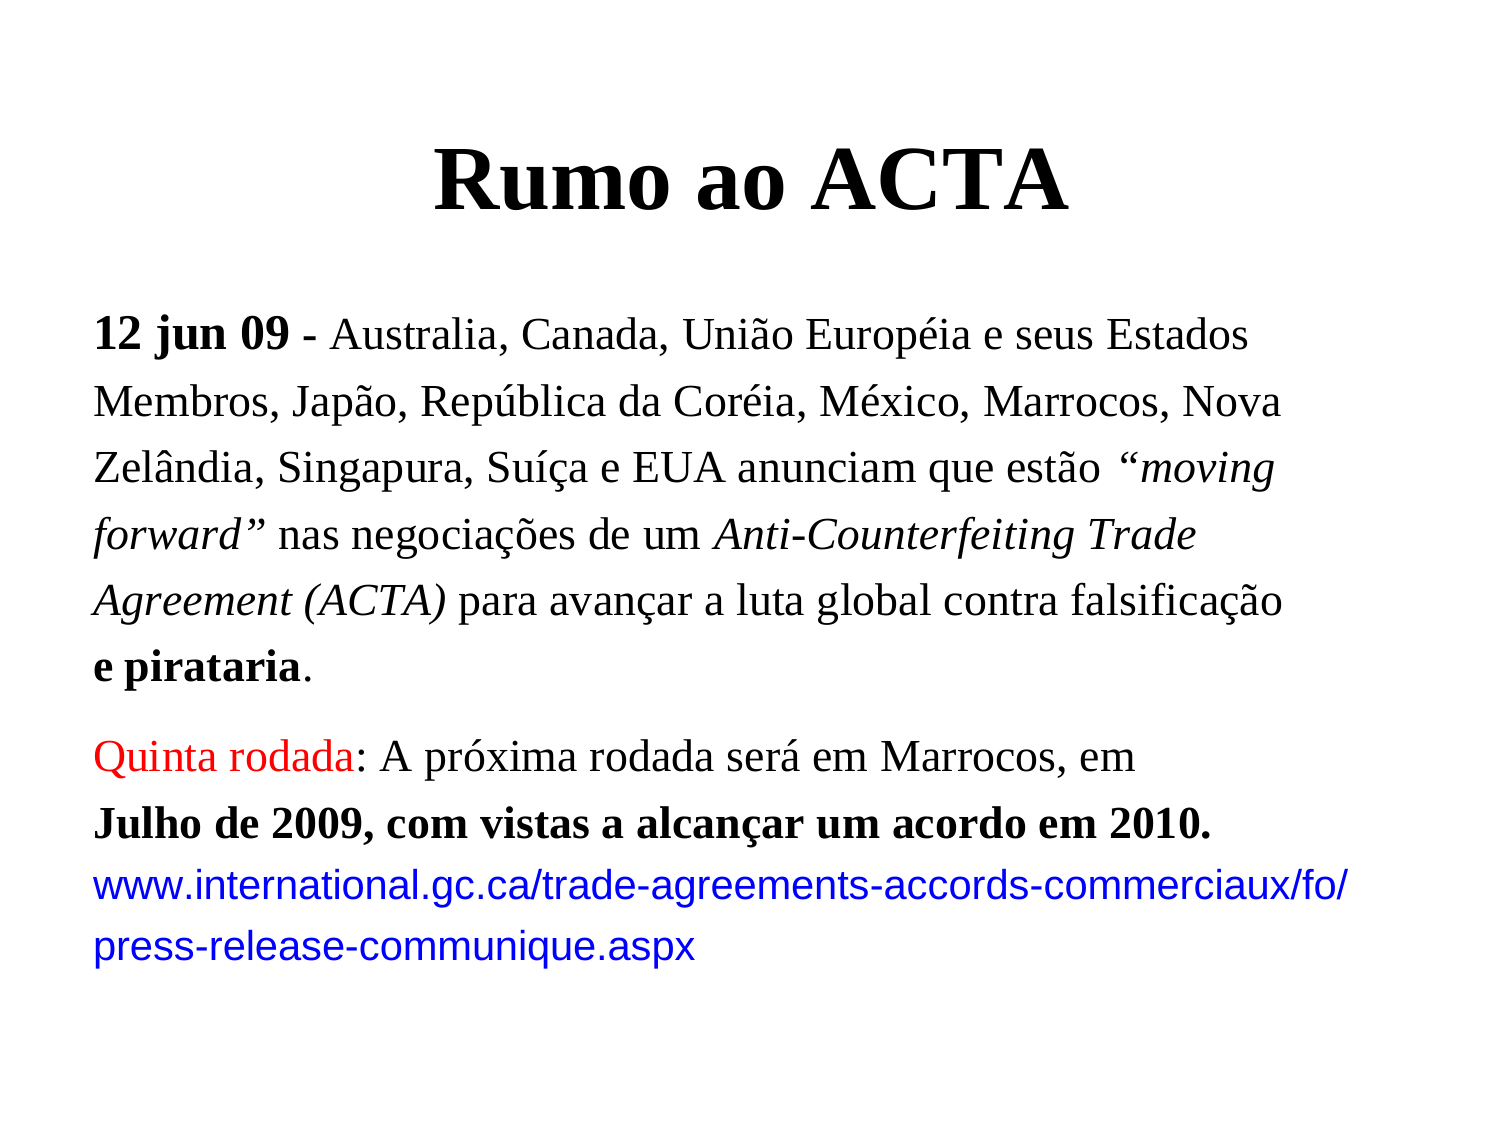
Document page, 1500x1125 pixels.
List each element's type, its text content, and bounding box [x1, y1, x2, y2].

text_box 12 jun 09 - Australia, Canada, União Européia e seus Estados Membros, Japão, República da Coréia, México, Marrocos, Nova Zelândia, Singapura, Suíça e EUA anunciam que estão “moving forward” nas negociações de um Anti-Counterfeiting Trade Agreement (ACTA) para avançar a luta global contra falsificação e pirataria. Quinta rodada: A próxima rodada será em Marrocos, em Julho de 2009, com vistas a alcançar um acordo em 2010. www.international.gc.ca/trade-agreements-accords-commerciaux/fo/press-release-communique.aspx [78, 280, 1418, 977]
title Rumo ao ACTA [87, 52, 1416, 280]
